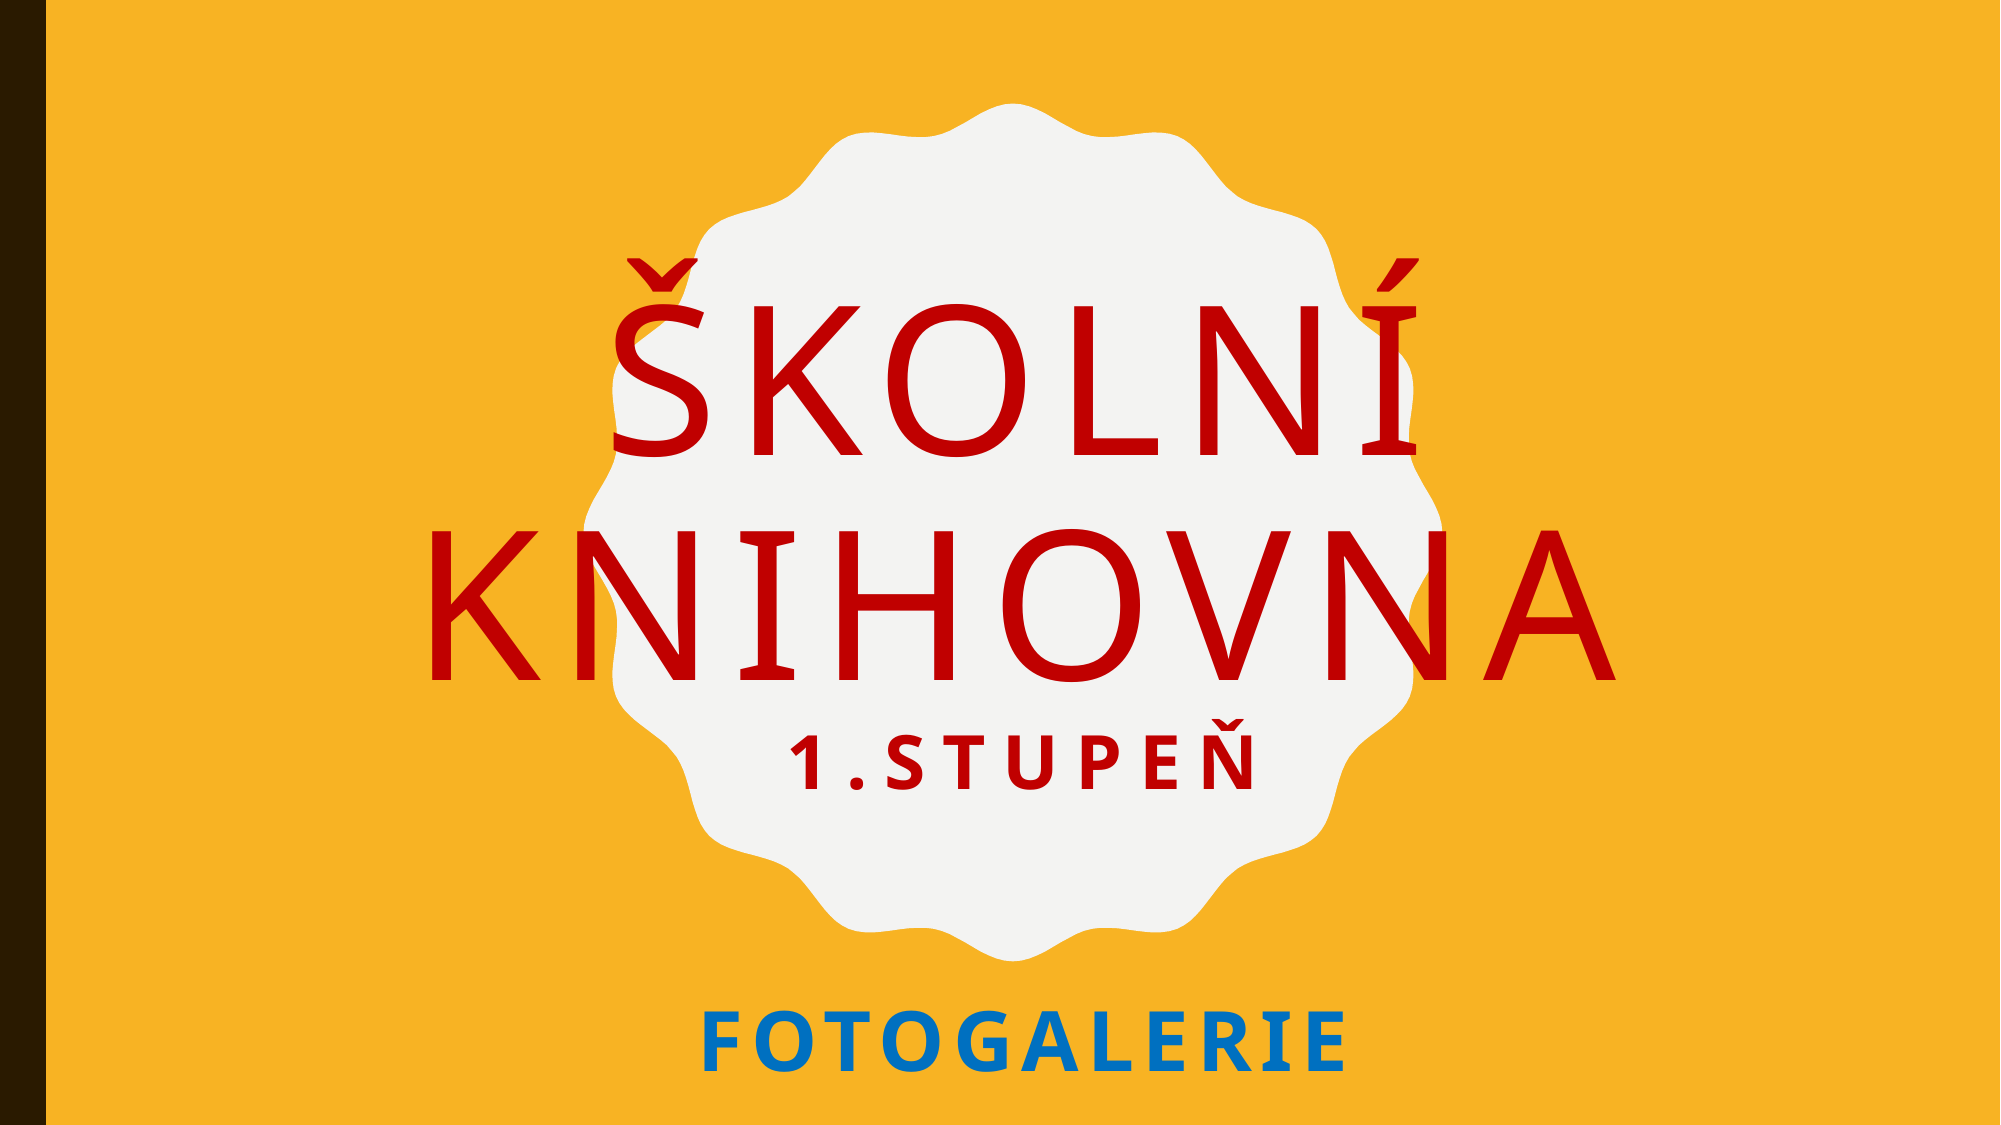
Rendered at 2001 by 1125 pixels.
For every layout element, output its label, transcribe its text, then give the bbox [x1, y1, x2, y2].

subtitle fotogalerie [363, 980, 1684, 1105]
title Školní knihovna 1.stupeň [176, 180, 1870, 902]
